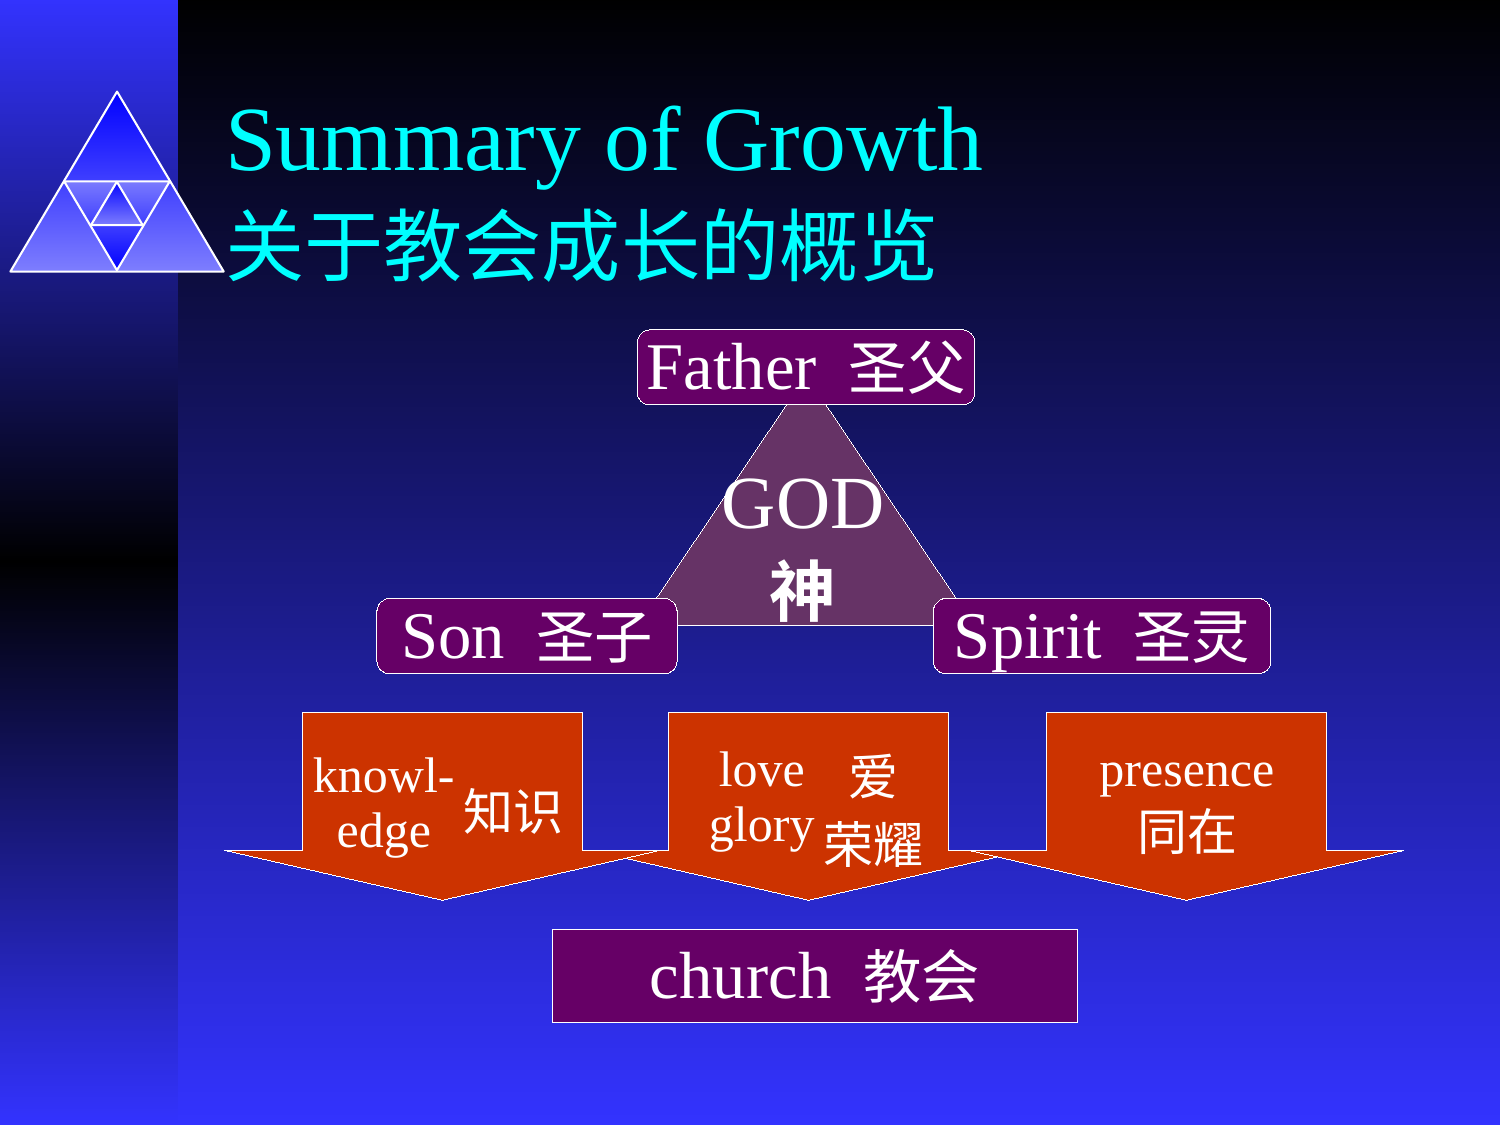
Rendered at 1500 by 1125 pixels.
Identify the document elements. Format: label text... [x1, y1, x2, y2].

text_box [301, 855, 617, 901]
text_box [916, 538, 957, 626]
text_box 爱 荣耀 [729, 734, 1019, 869]
text_box GOD 神 [690, 454, 916, 634]
text_box Spirit 圣灵 [933, 598, 1271, 674]
text_box presence 同在 [1042, 734, 1332, 865]
text_box Son 圣子 [376, 598, 678, 674]
text_box Father 圣父 [637, 329, 975, 405]
text_box [224, 850, 239, 854]
text_box church 教会 [552, 929, 1078, 1023]
title Summary of Growth 关于教会成长的概览 [225, 95, 1463, 292]
text_box [1019, 850, 1404, 901]
text_box [753, 405, 860, 454]
text_box [1046, 712, 1327, 734]
text_box [641, 862, 945, 901]
text_box [302, 712, 583, 769]
text_box [656, 547, 690, 626]
text_box 知识 [369, 769, 617, 855]
text_box knowl- edge [239, 740, 528, 868]
text_box love glory [617, 734, 729, 862]
text_box [668, 712, 949, 734]
